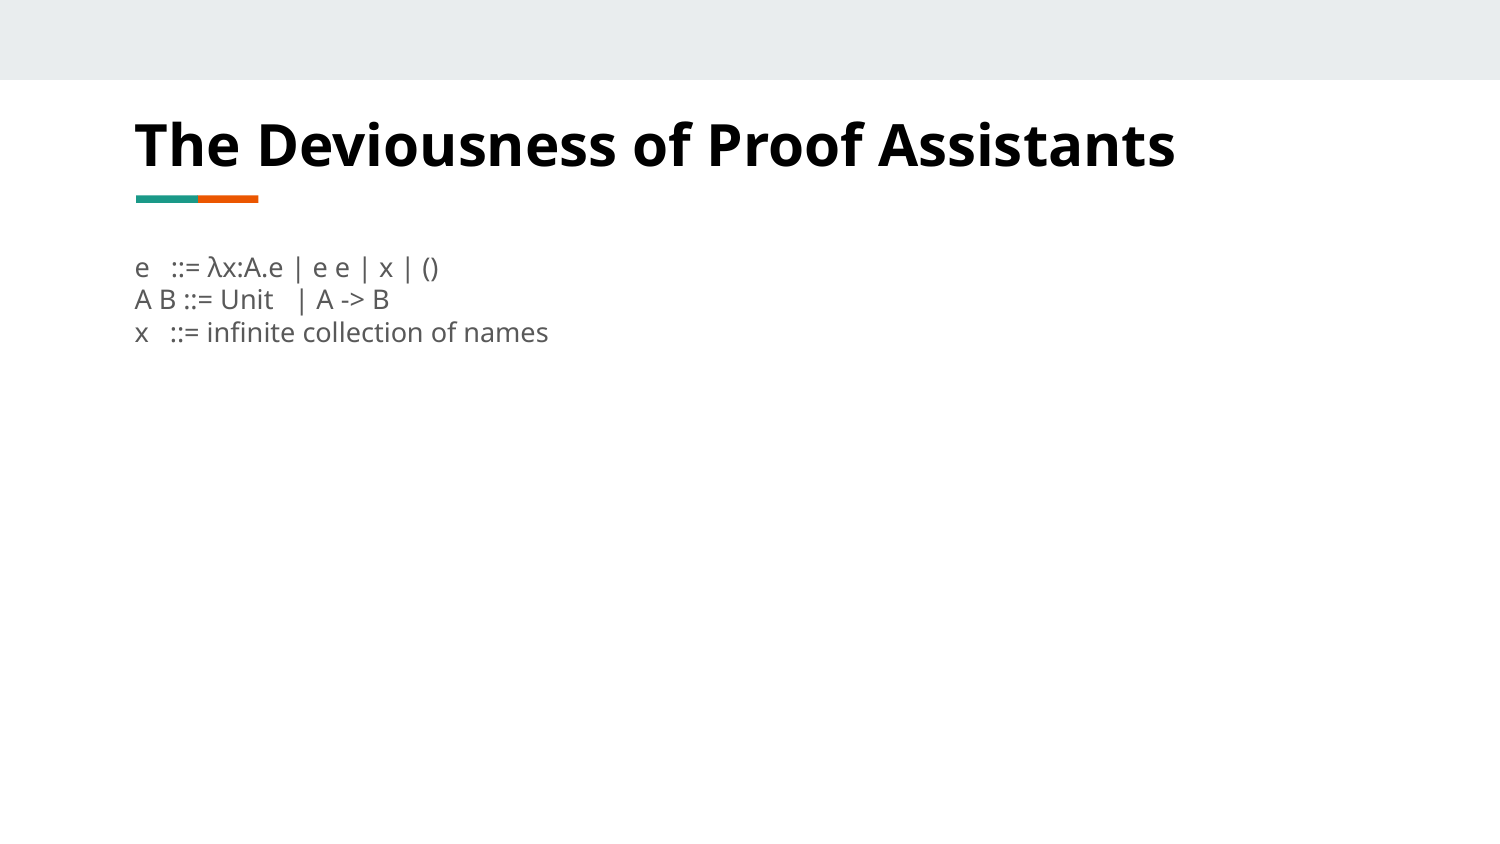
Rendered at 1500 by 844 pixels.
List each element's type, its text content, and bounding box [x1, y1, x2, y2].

title The Deviousness of Proof Assistants [119, 93, 1381, 182]
list e ::= λx:A.e | e e | x | () A B ::= Unit | A -> B x ::= infinite collection of names [119, 235, 739, 712]
